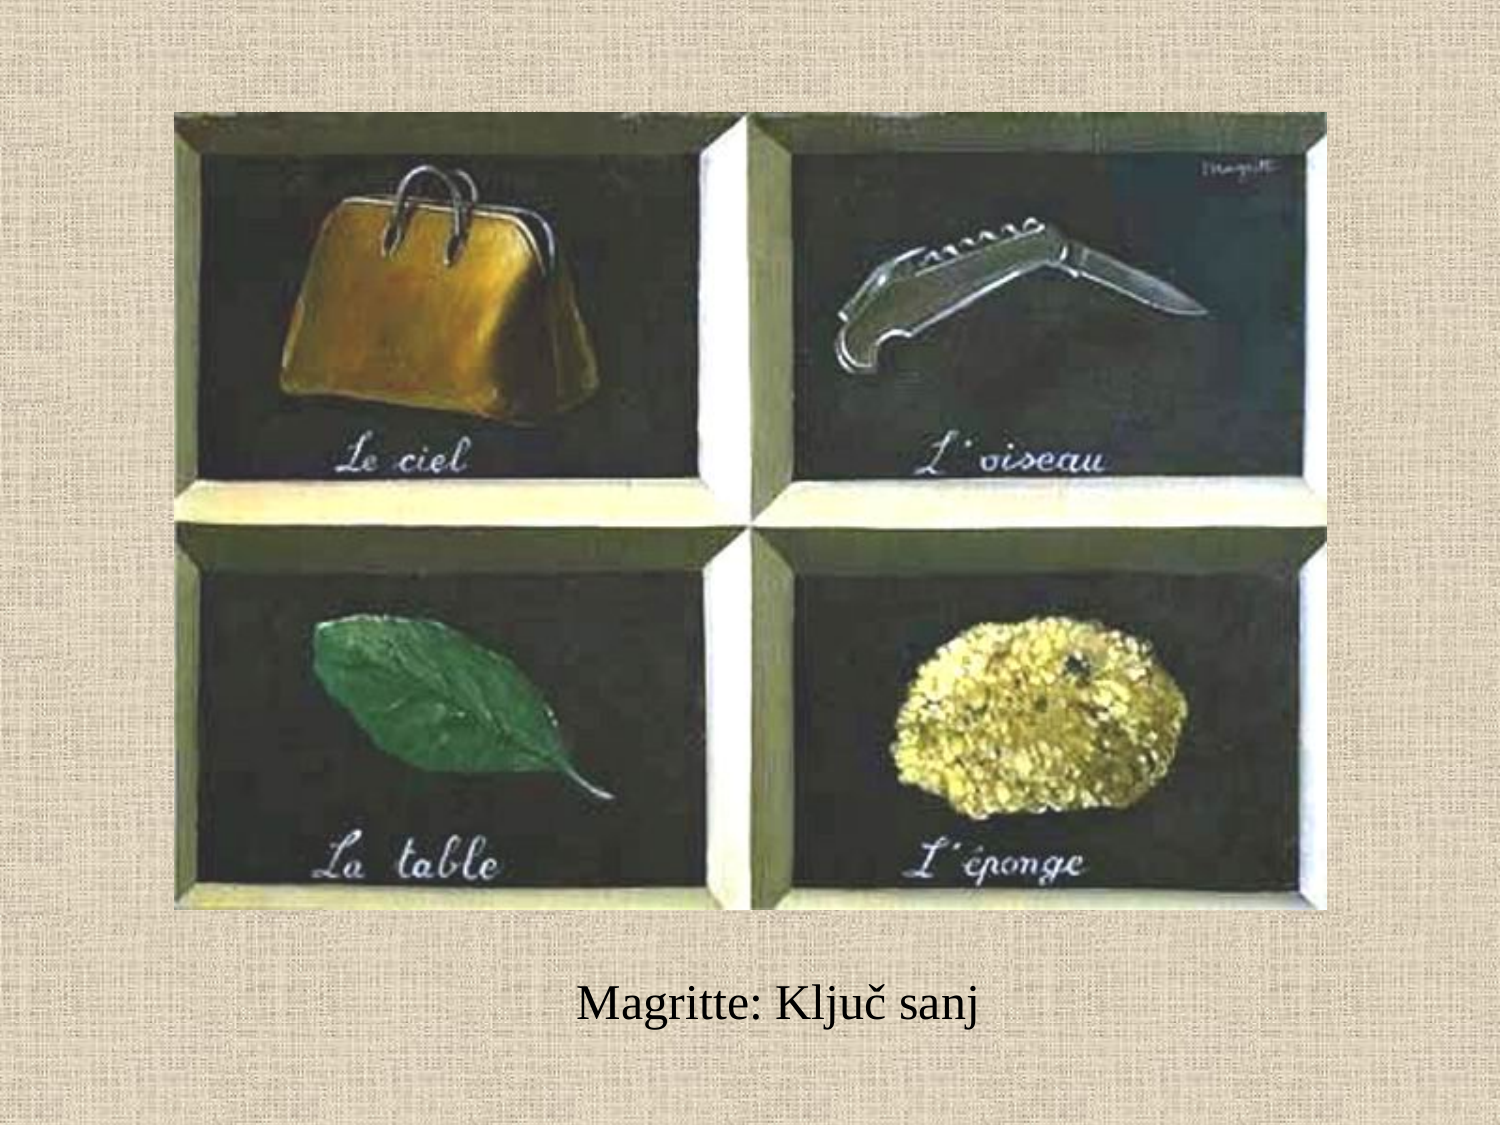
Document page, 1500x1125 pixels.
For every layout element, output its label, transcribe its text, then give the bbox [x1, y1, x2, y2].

text_box Magritte: Ključ sanj [562, 962, 996, 1038]
picture [0, 0, 1500, 1125]
